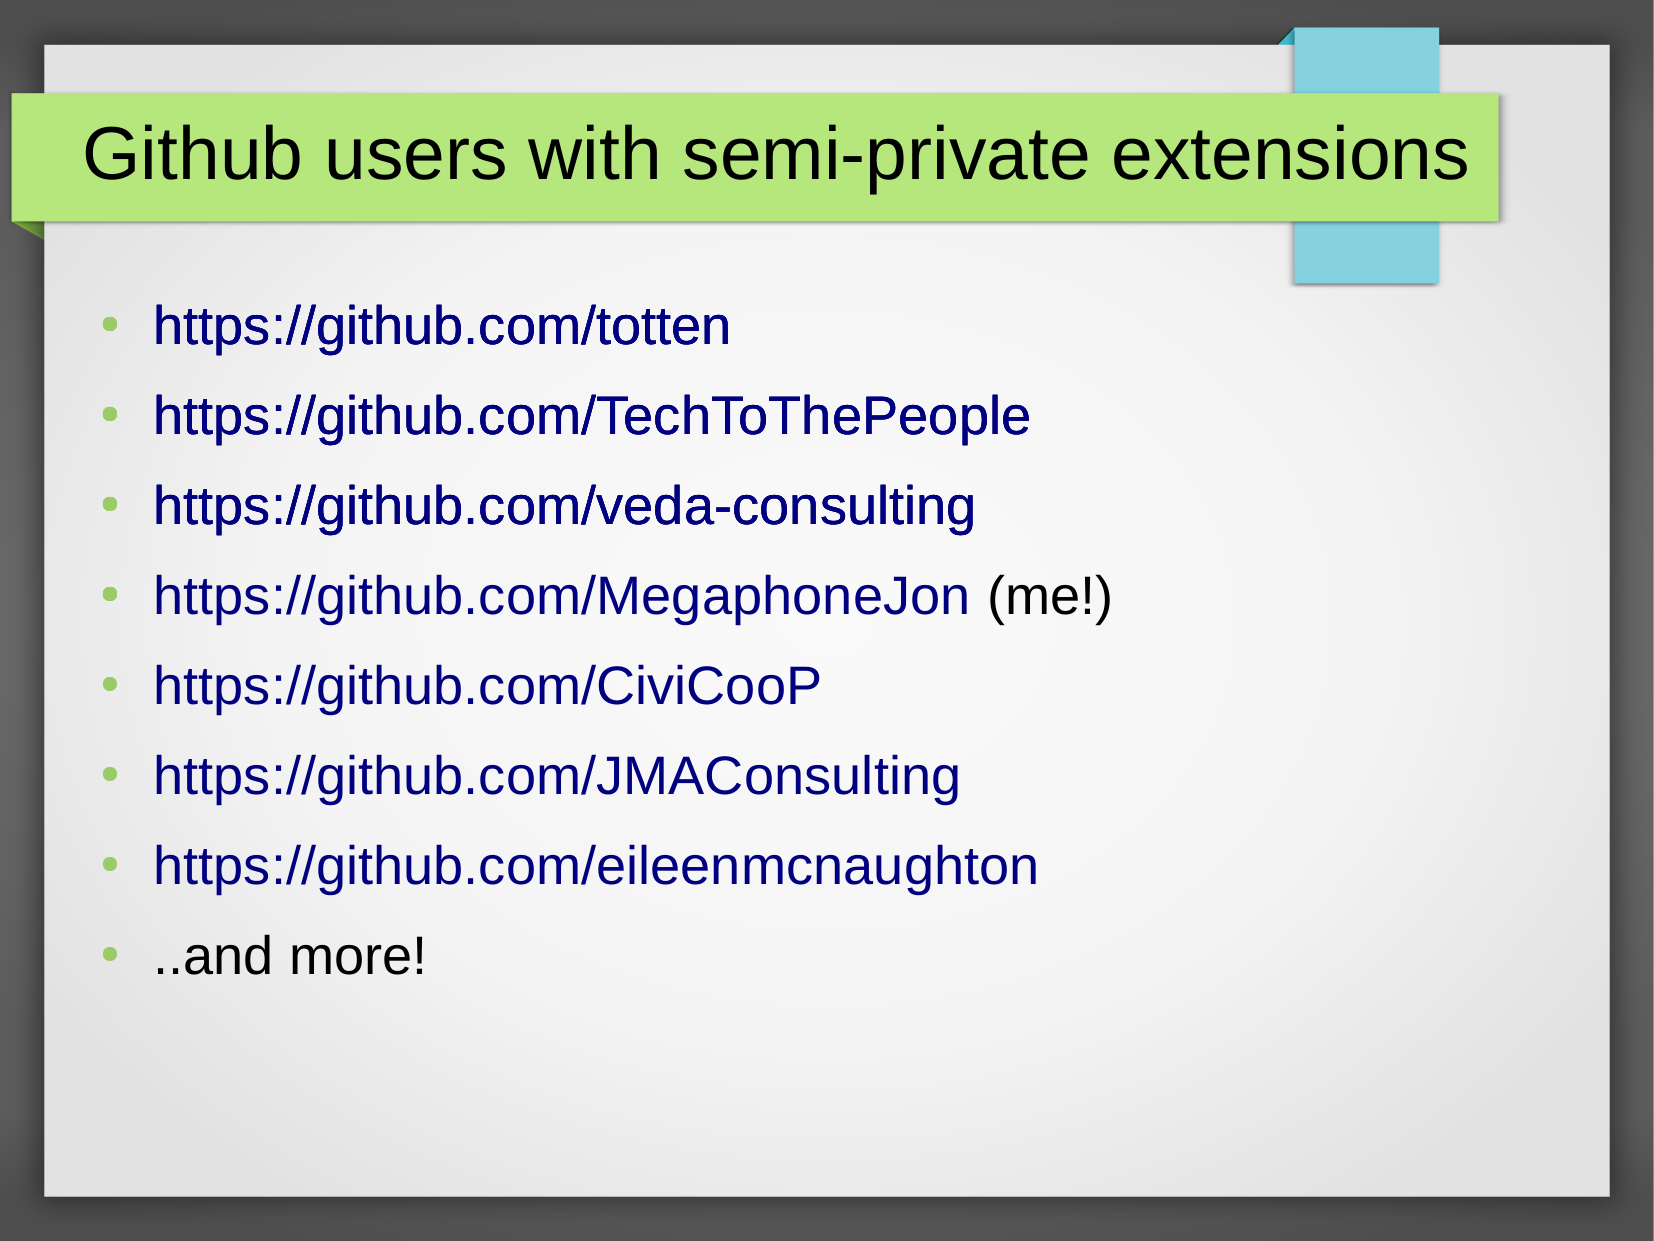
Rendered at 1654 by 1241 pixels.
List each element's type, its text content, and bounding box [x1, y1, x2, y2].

list https://github.com/totten https://github.com/TechToThePeople https://github.com/veda-consulting [82, 295, 1571, 1015]
title Github users with semi-private extensions [82, 70, 1654, 238]
picture [0, 0, 1654, 1241]
